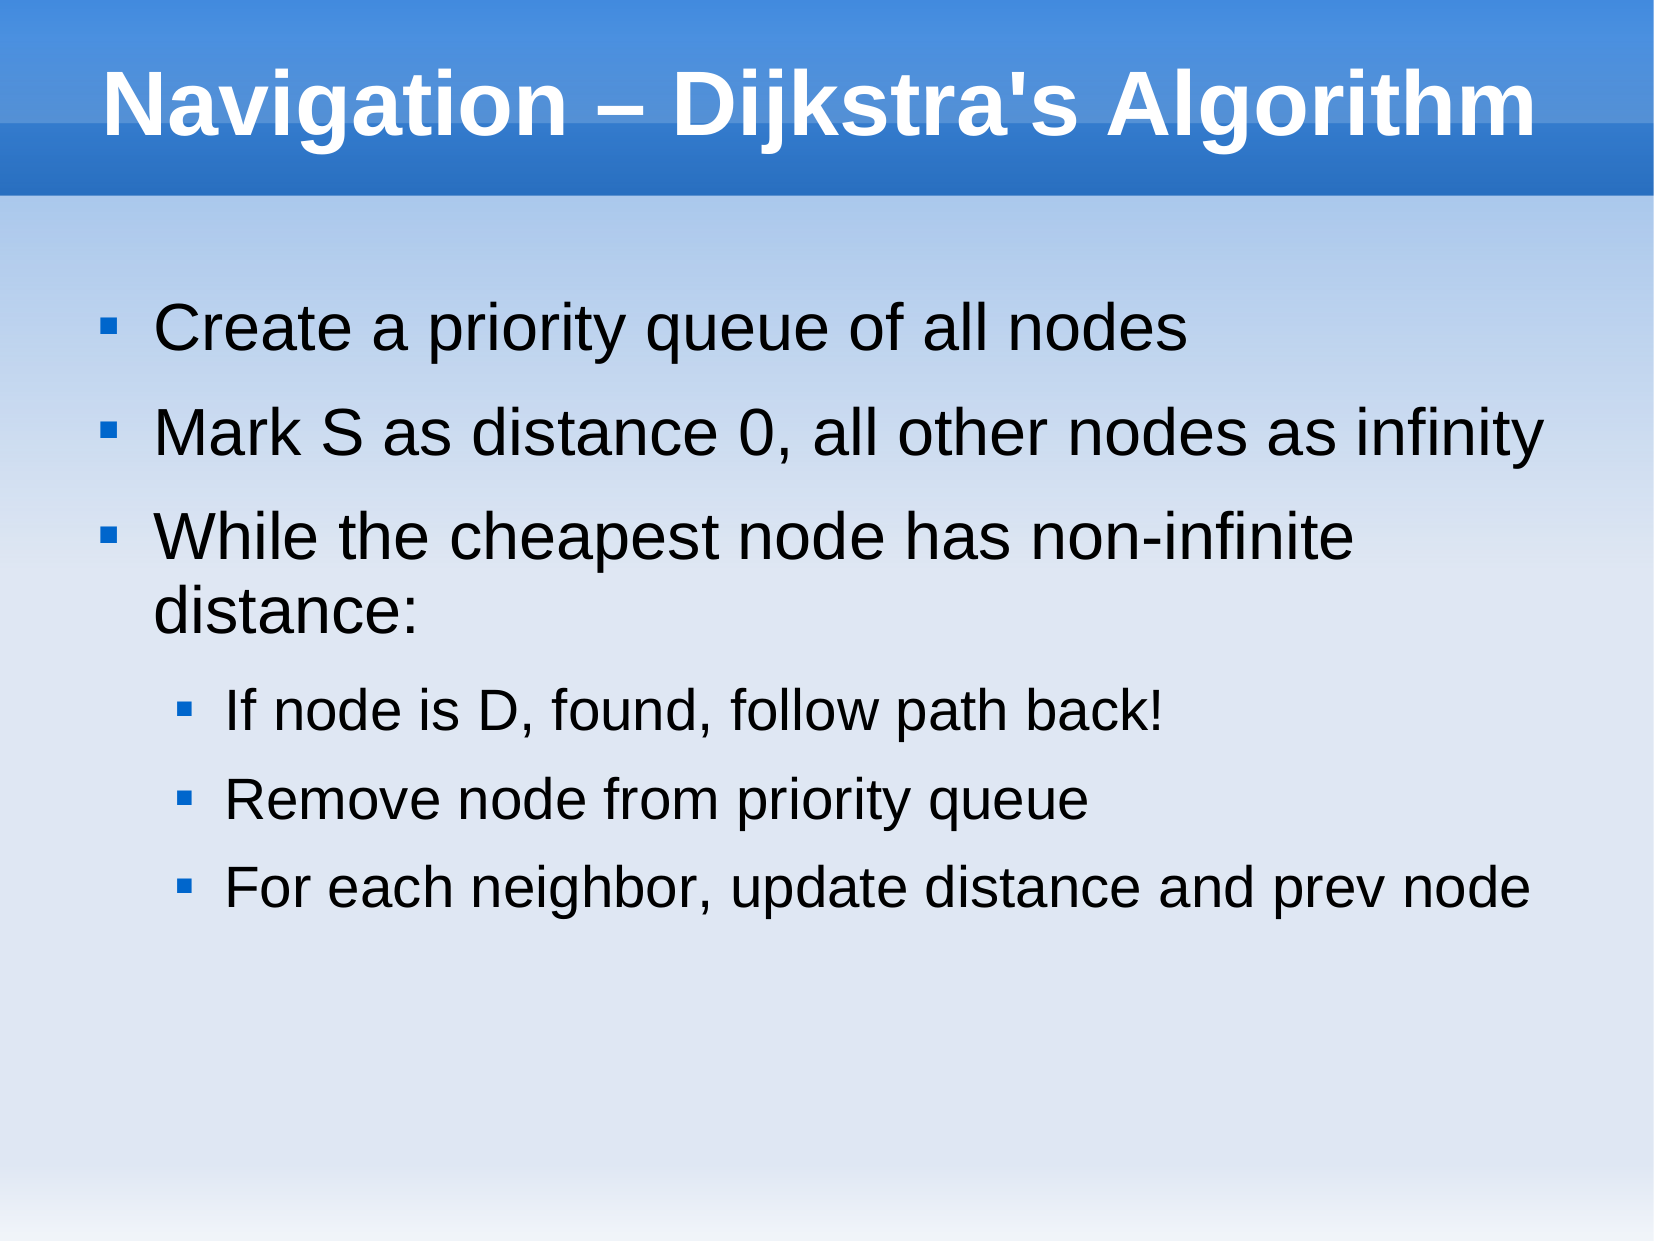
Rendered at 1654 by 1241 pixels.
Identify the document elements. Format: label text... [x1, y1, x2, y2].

picture [0, 0, 1654, 1241]
list Create a priority queue of all nodes Mark S as distance 0, all other nodes as infinity While the cheapest node has non-infinite distance: If node is D, found, follow path back! Remove node from priority queue For each neighbor, update distance and prev node [82, 290, 1571, 1109]
title Navigation – Dijkstra's Algorithm [76, 0, 1565, 208]
